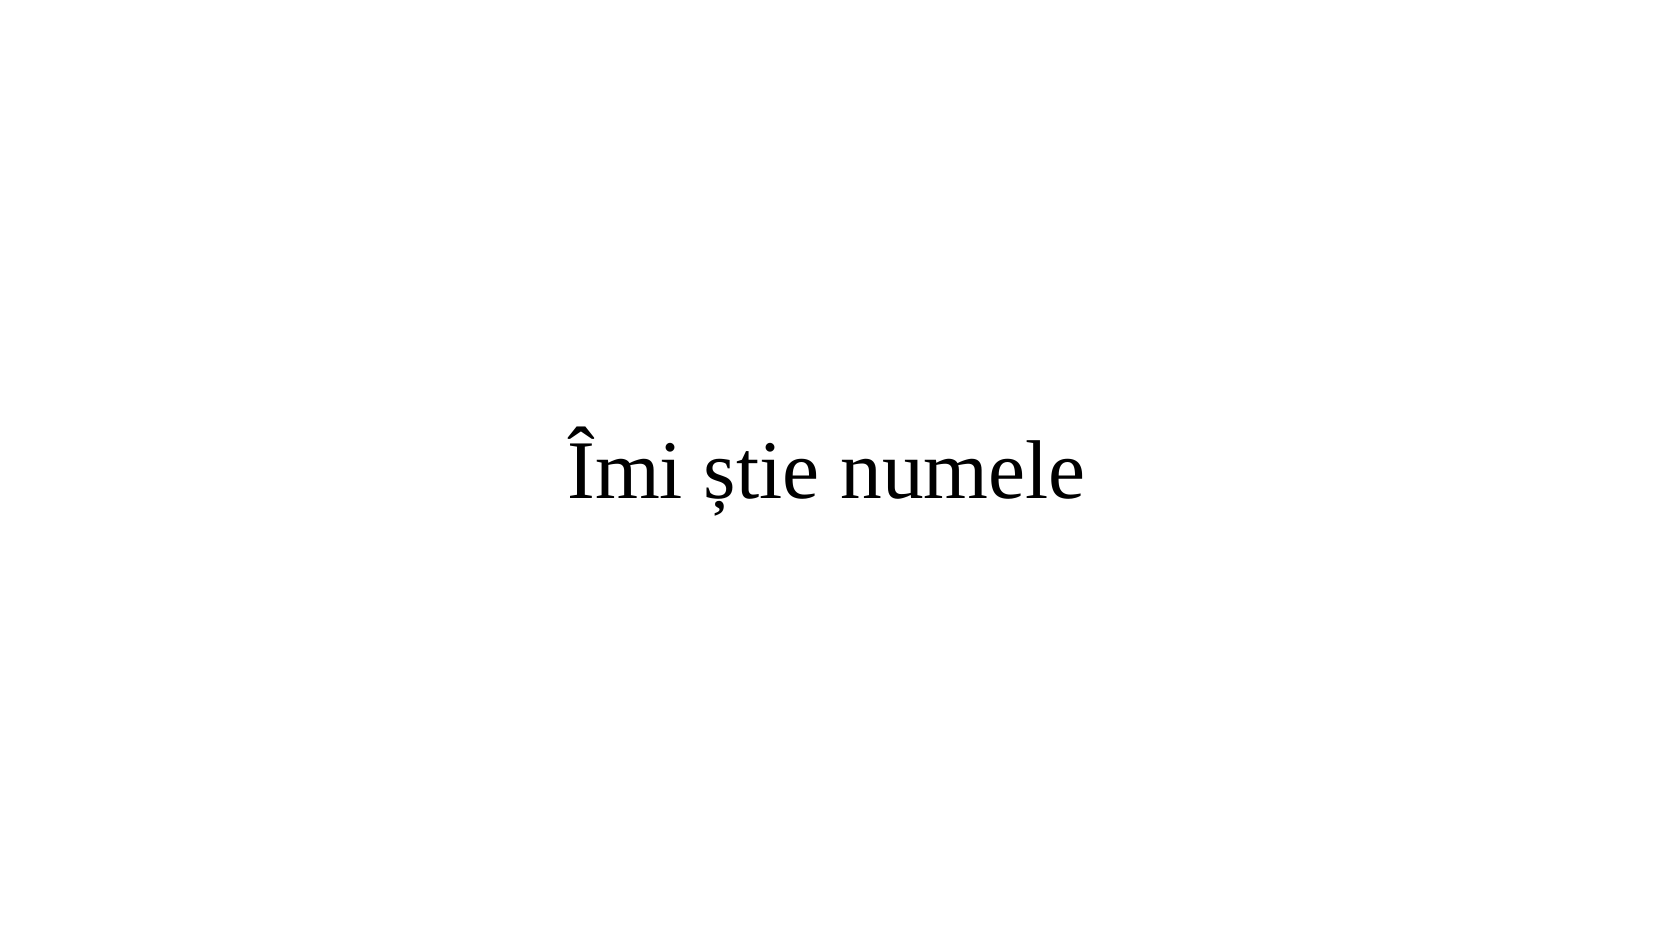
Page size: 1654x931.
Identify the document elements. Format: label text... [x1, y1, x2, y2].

title Îmi știe numele [165, 392, 1489, 549]
